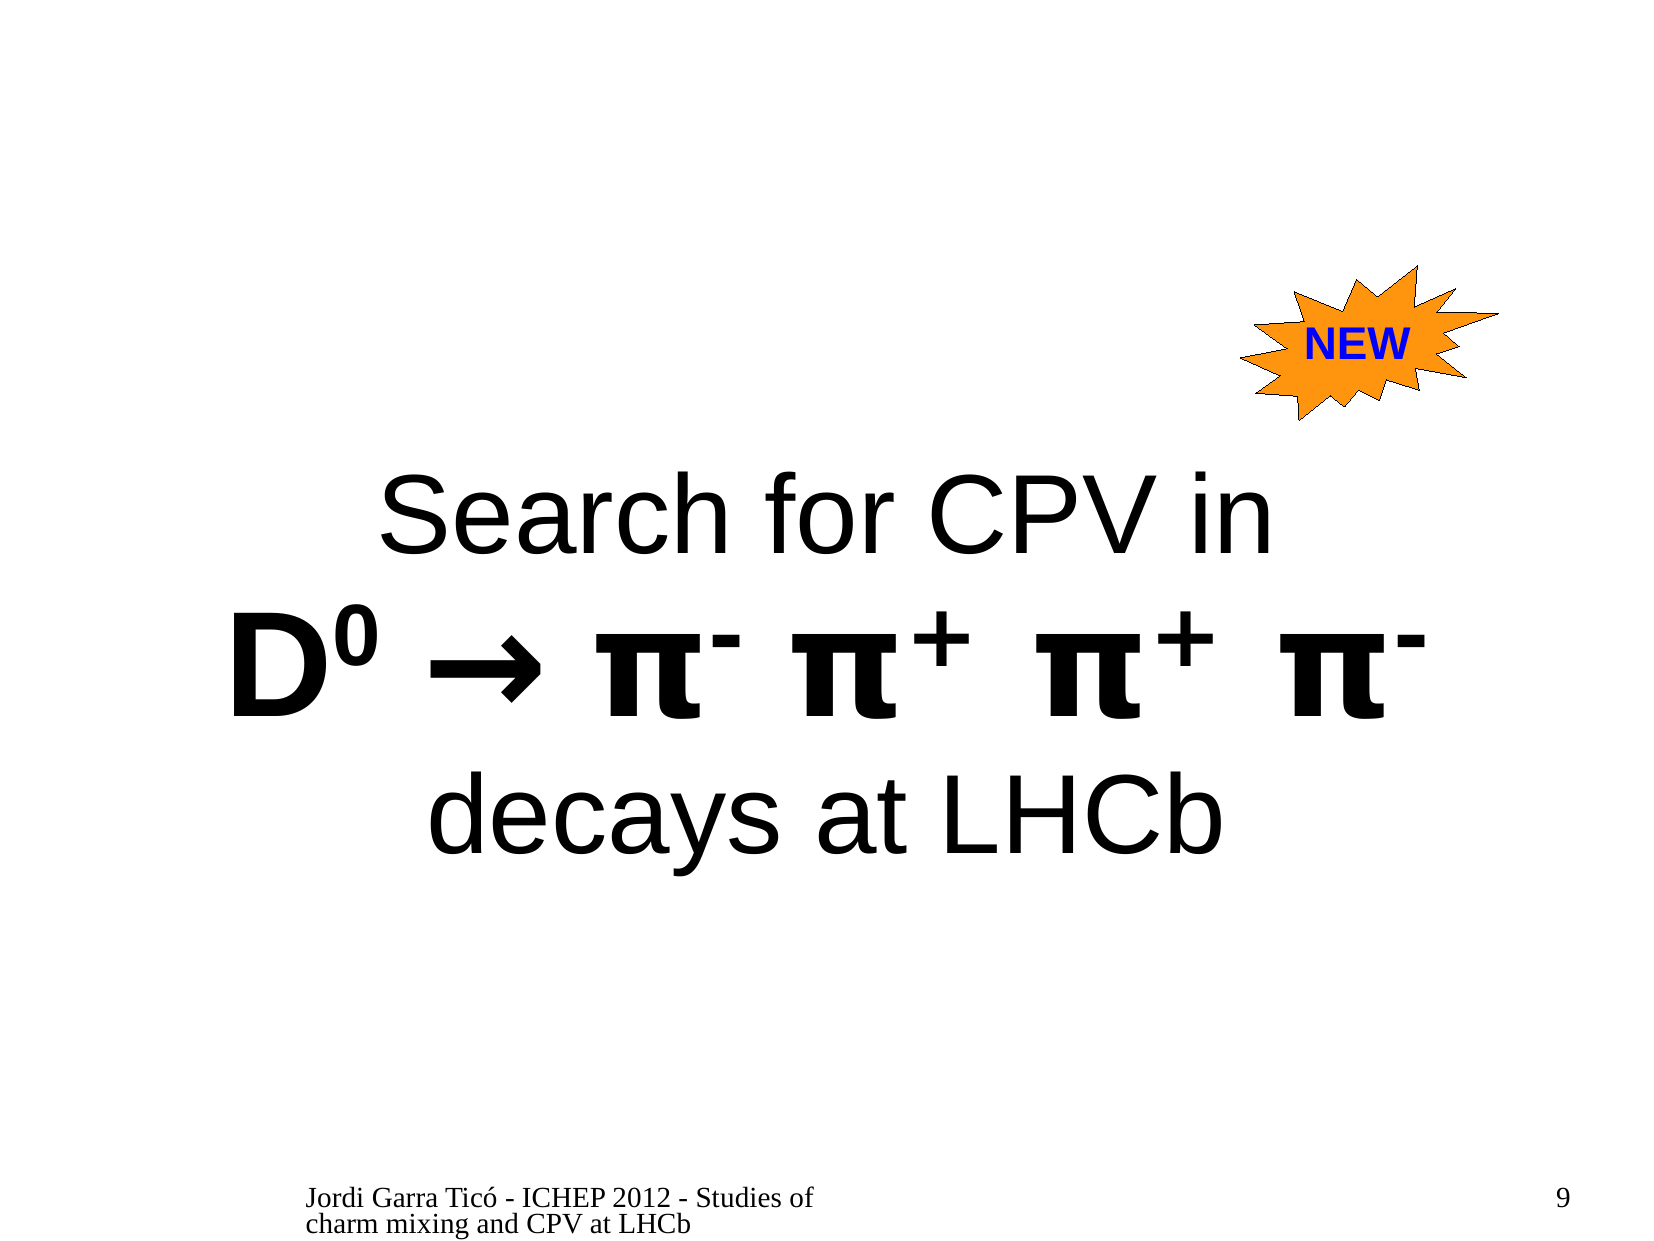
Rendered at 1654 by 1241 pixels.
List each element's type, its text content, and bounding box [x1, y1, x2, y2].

subtitle Search for CPV in D0 → π- π+ π+ π- decays at LHCb [82, 184, 1571, 1145]
text_box NEW [1240, 265, 1499, 421]
